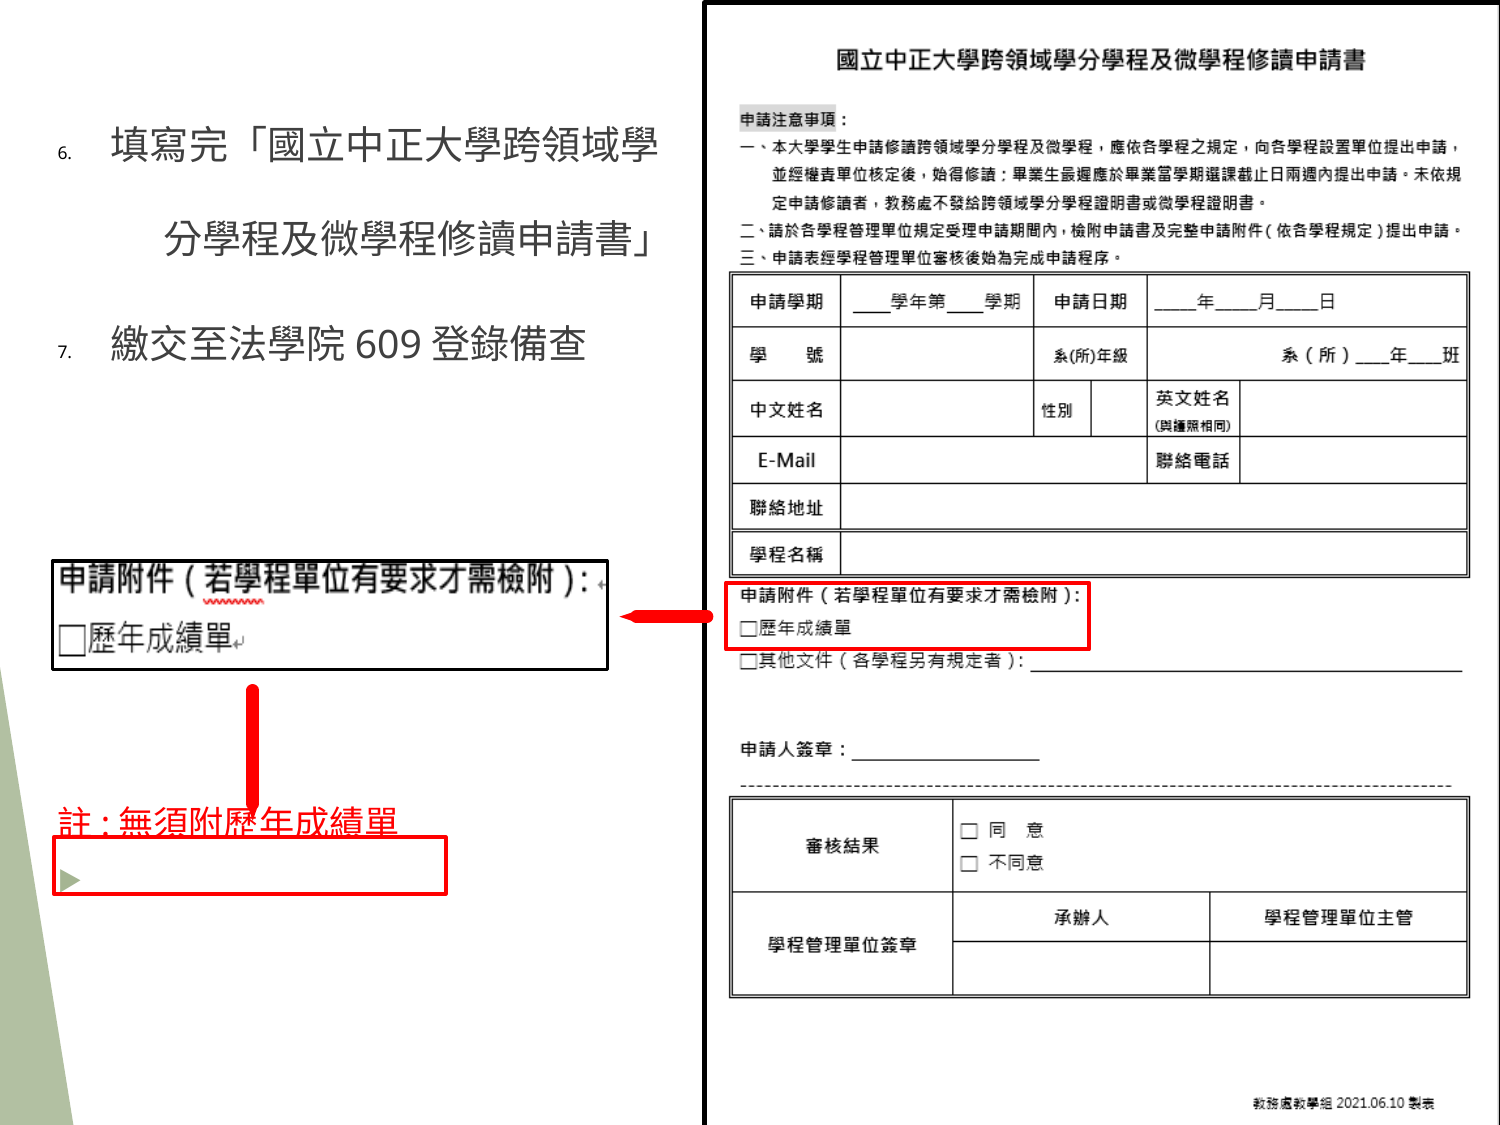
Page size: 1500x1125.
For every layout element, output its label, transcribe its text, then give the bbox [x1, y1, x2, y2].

picture [53, 562, 606, 668]
picture [707, 4, 1499, 1125]
list 填寫完「國立中正大學跨領域學分學程及微學程修讀申請書」 繳交至法學院609登錄備查 註:無須附歷年成績單 [42, 66, 696, 939]
